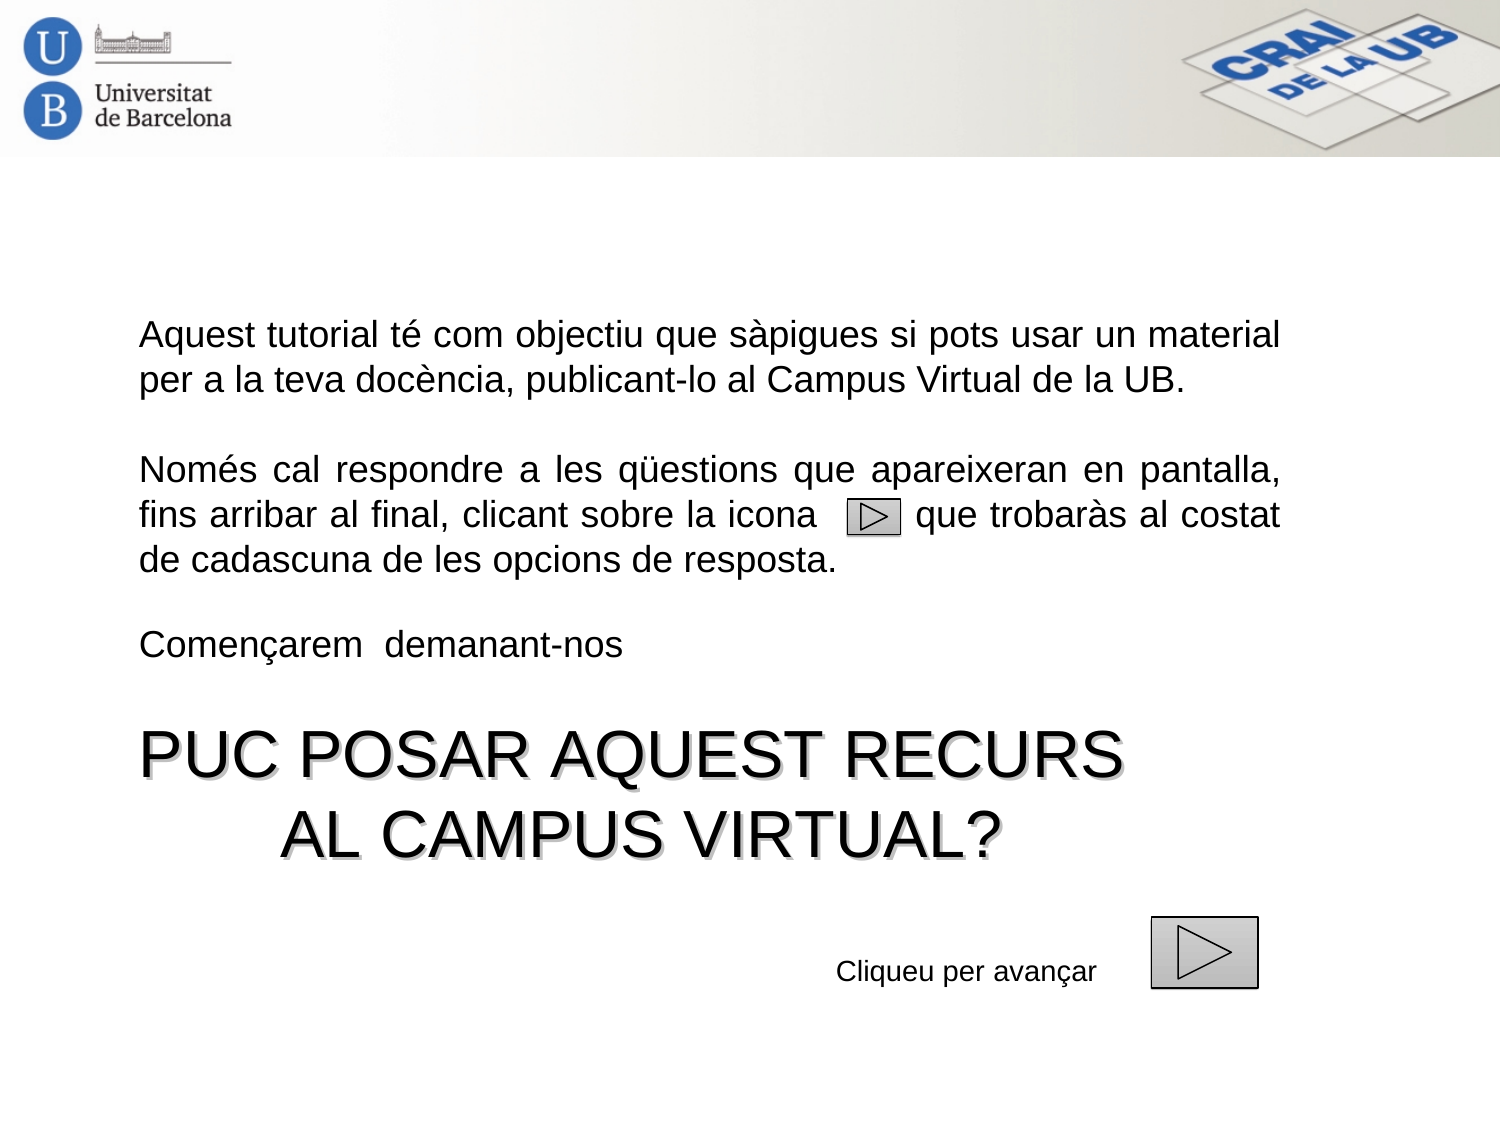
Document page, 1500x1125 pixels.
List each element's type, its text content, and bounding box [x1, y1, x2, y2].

text_box Aquest tutorial té com objectiu que sàpigues si pots usar un material per a la teva docència, publicant-lo al Campus Virtual de la UB. Només cal respondre a les qüestions que apareixeran en pantalla, fins arribar al final, clicant sobre la icona que trobaràs al costat de cadascuna de les opcions de resposta. [123, 302, 1306, 591]
text_box [847, 498, 901, 535]
text_box Començarem demanant-nos PUC POSAR AQUEST RECURS AL CAMPUS VIRTUAL? [123, 621, 1400, 882]
text_box Cliqueu per avançar [820, 944, 1129, 996]
text_box [1151, 916, 1258, 988]
